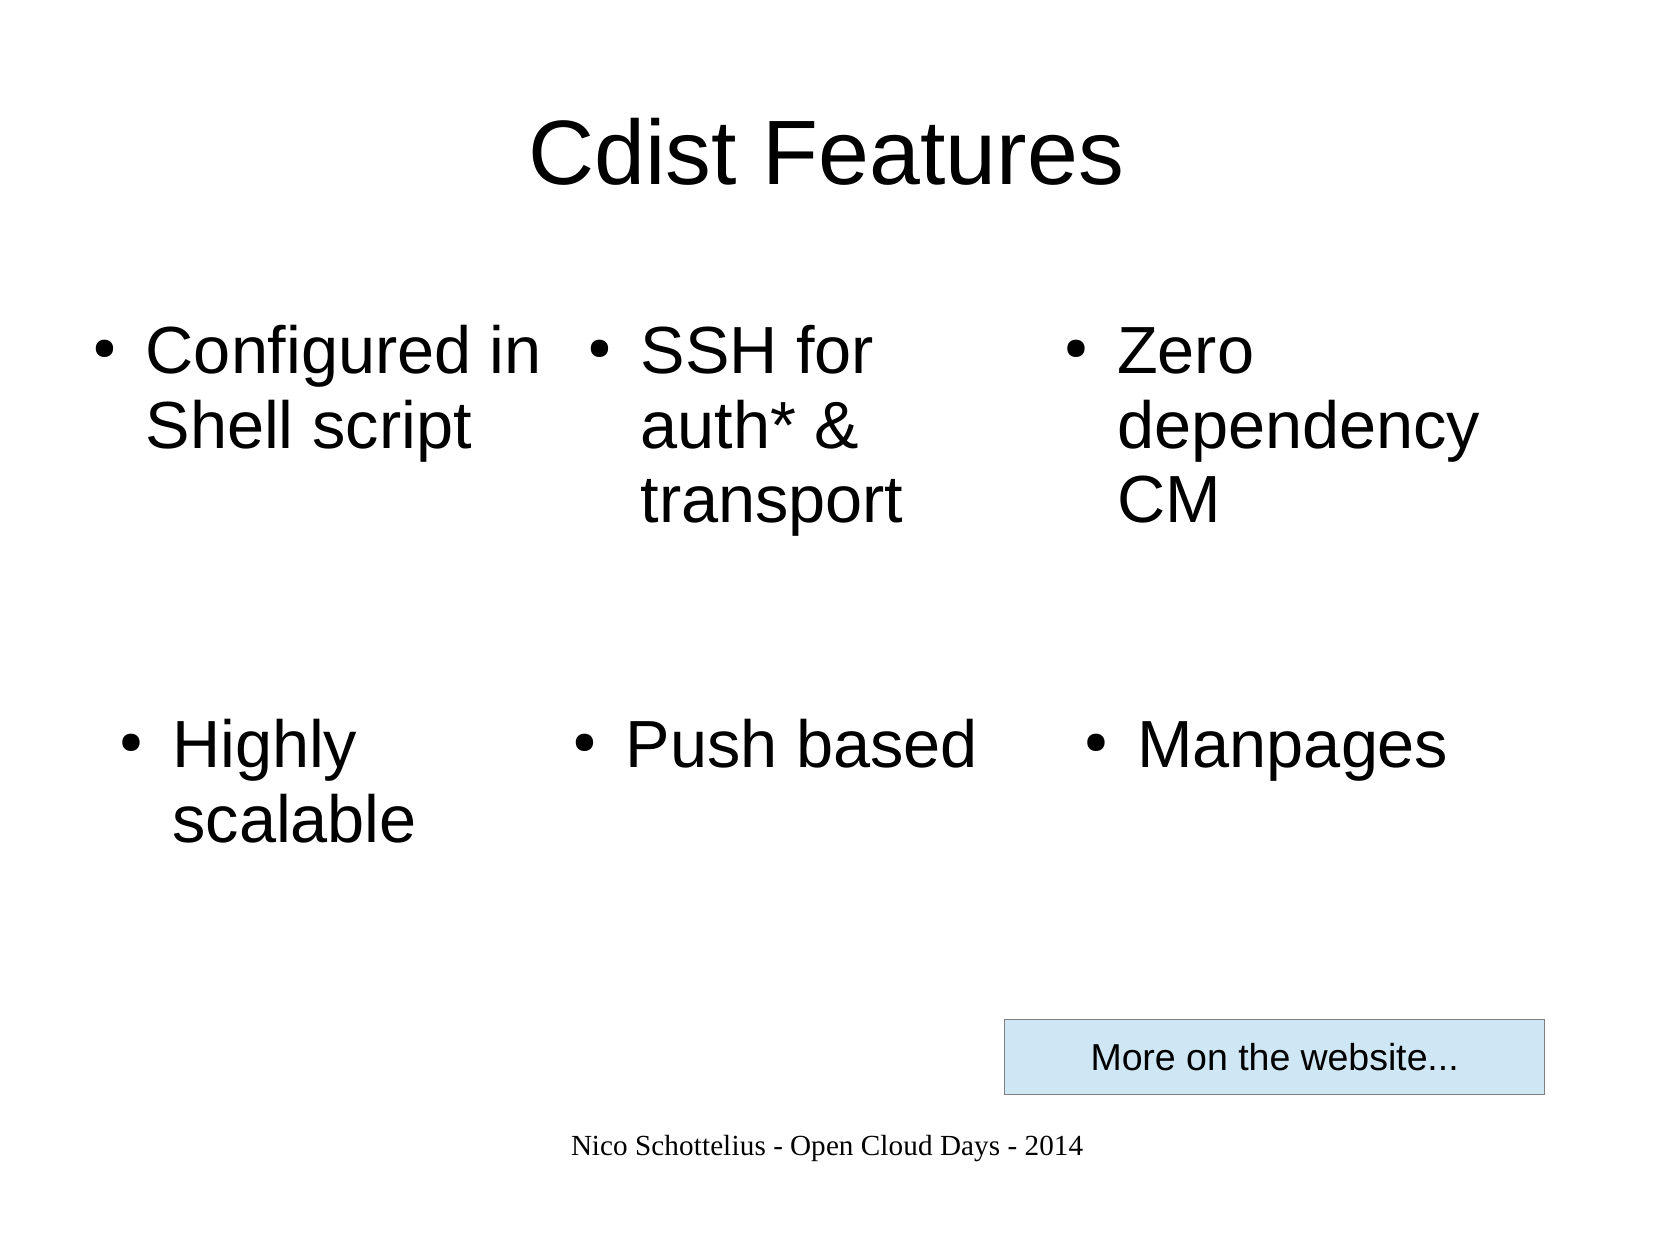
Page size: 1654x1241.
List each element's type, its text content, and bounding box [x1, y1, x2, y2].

list SSH for auth* & transport [569, 312, 1039, 657]
list Push based [570, 706, 1024, 1050]
text_box More on the website... [1004, 1019, 1545, 1095]
title Cdist Features [82, 49, 1571, 257]
list Manpages [1066, 706, 1536, 1019]
list Configured in Shell script [74, 312, 544, 657]
list Highly scalable [101, 706, 570, 1050]
list Zero dependency CM [1046, 312, 1515, 657]
